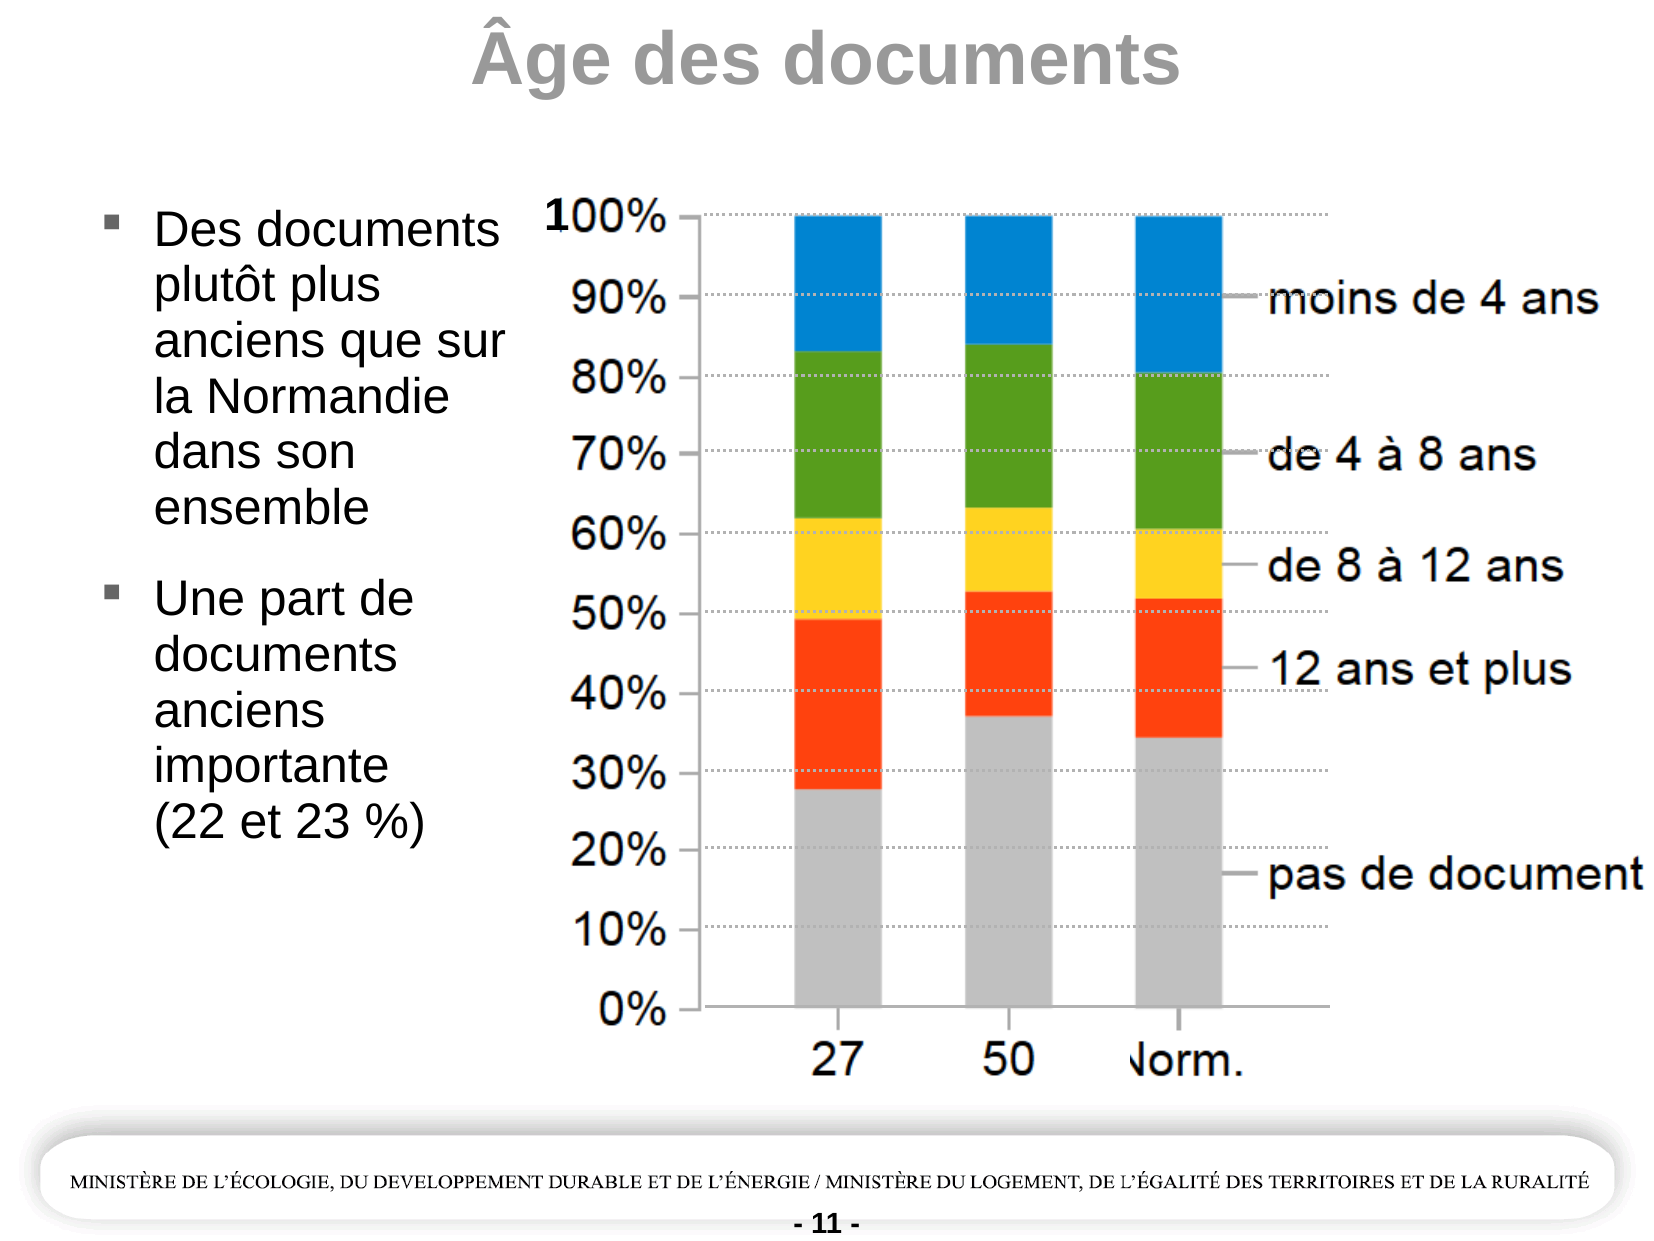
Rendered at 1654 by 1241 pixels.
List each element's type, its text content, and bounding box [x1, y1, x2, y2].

title Âge des documents [82, 0, 1571, 117]
list Des documents plutôt plus anciens que sur la Normandie dans son ensemble Une part de documents anciens importante (22 et 23 %) [82, 200, 529, 1089]
text_box 1 [529, 181, 586, 249]
picture [0, 173, 1654, 1241]
